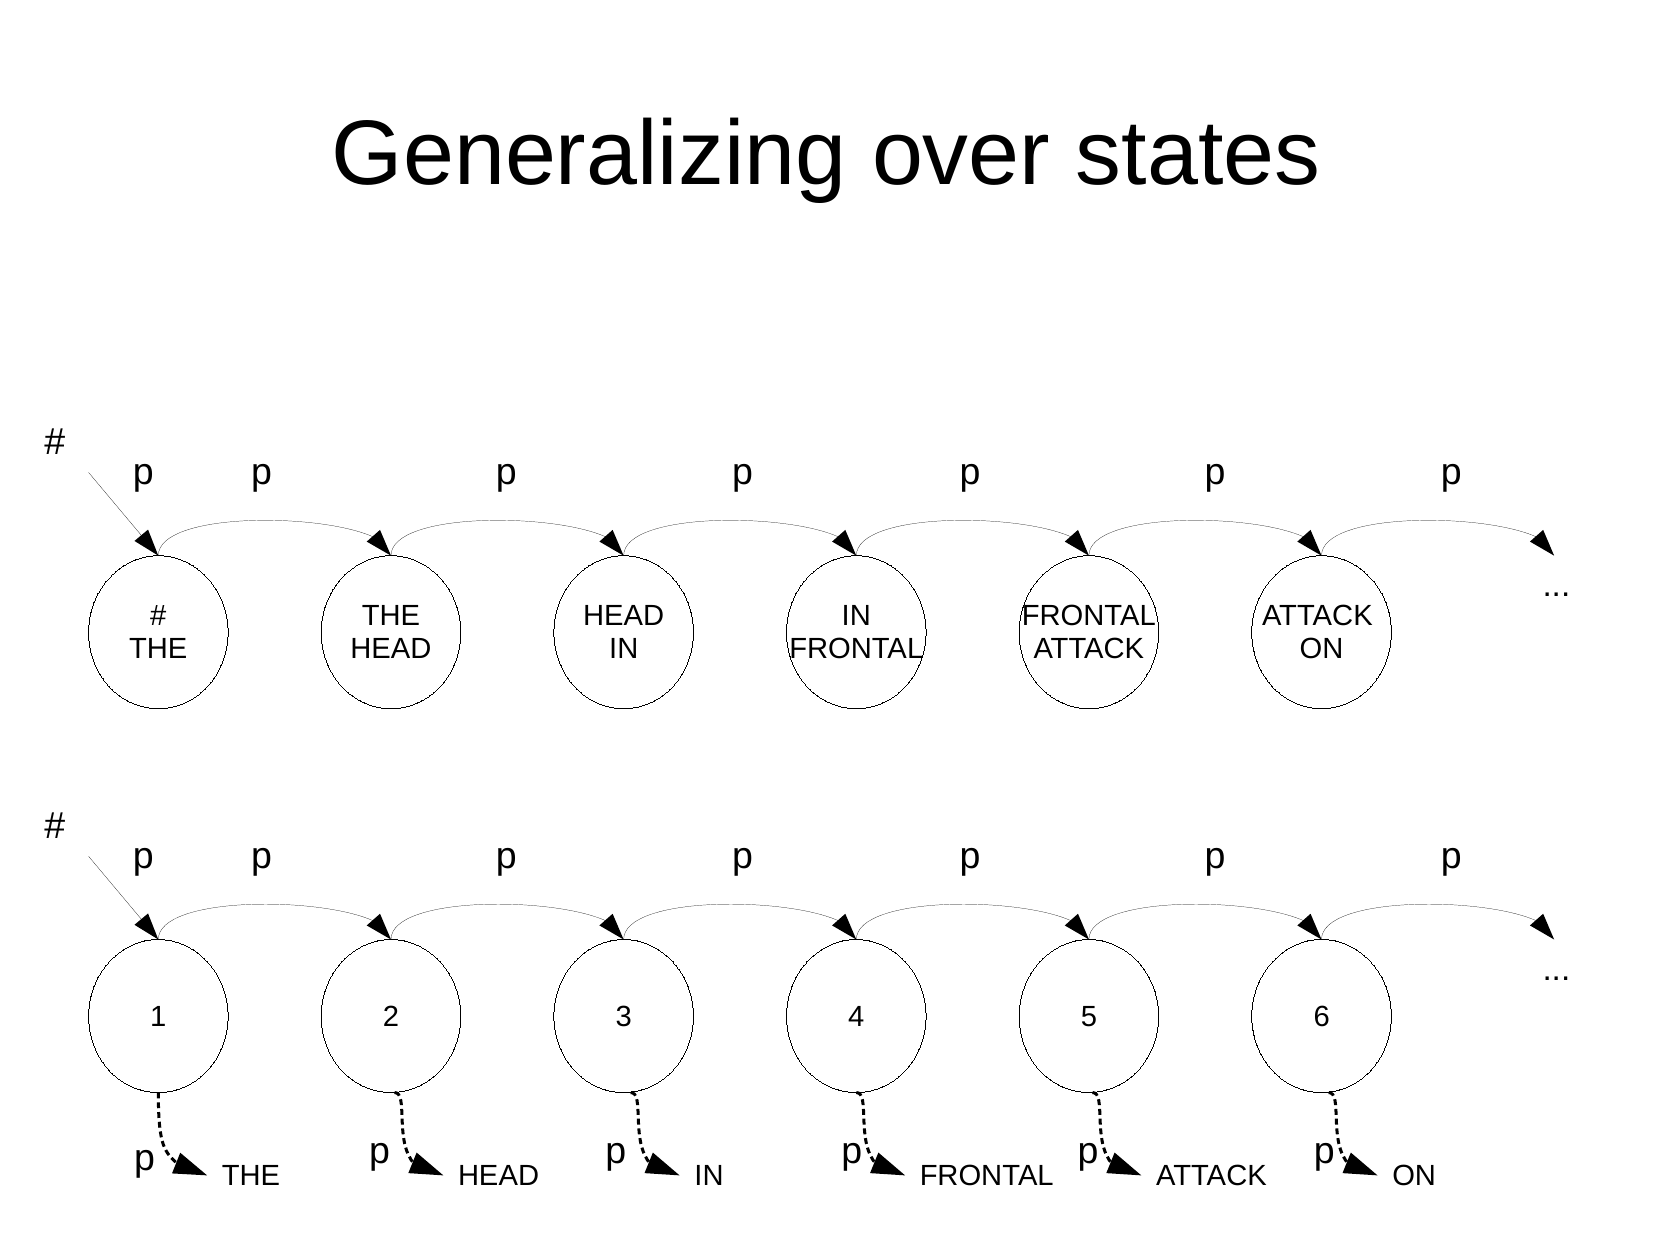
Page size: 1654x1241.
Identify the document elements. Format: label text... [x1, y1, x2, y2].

text_box THE HEAD [321, 555, 461, 709]
text_box ... [1527, 559, 1625, 709]
text_box p [118, 826, 169, 886]
text_box IN FRONTAL [786, 555, 927, 709]
text_box p [1189, 826, 1241, 886]
text_box p [481, 442, 532, 502]
text_box p [944, 826, 996, 886]
text_box p [119, 1128, 170, 1186]
text_box p [236, 442, 287, 502]
text_box 4 [786, 939, 927, 1093]
text_box ... [1527, 943, 1625, 1093]
text_box p [354, 1122, 405, 1182]
text_box 3 [553, 939, 694, 1093]
text_box p [826, 1122, 878, 1182]
text_box HEAD [443, 1151, 621, 1200]
text_box p [590, 1122, 641, 1182]
text_box # [29, 413, 89, 473]
text_box 5 [1019, 939, 1159, 1093]
text_box # THE [88, 555, 229, 709]
text_box HEAD IN [553, 555, 694, 709]
text_box IN [679, 1151, 857, 1200]
text_box # [29, 797, 89, 857]
text_box p [717, 442, 768, 502]
text_box ATTACK [1141, 1151, 1319, 1200]
text_box 2 [321, 939, 461, 1093]
text_box p [717, 826, 768, 886]
text_box p [236, 826, 287, 886]
text_box p [944, 442, 996, 502]
text_box p [1426, 826, 1477, 886]
text_box p [1189, 442, 1241, 502]
text_box 1 [88, 939, 229, 1093]
text_box ATTACK ON [1251, 555, 1392, 709]
text_box THE [207, 1151, 384, 1200]
text_box ON [1377, 1151, 1555, 1200]
text_box p [1062, 1122, 1114, 1182]
text_box 6 [1251, 939, 1392, 1093]
text_box FRONTAL [905, 1151, 1082, 1200]
text_box p [118, 442, 169, 502]
text_box FRONTAL ATTACK [1019, 555, 1159, 709]
text_box p [1426, 442, 1477, 502]
title Generalizing over states [82, 56, 1571, 250]
text_box p [1299, 1122, 1350, 1182]
text_box p [481, 826, 532, 886]
